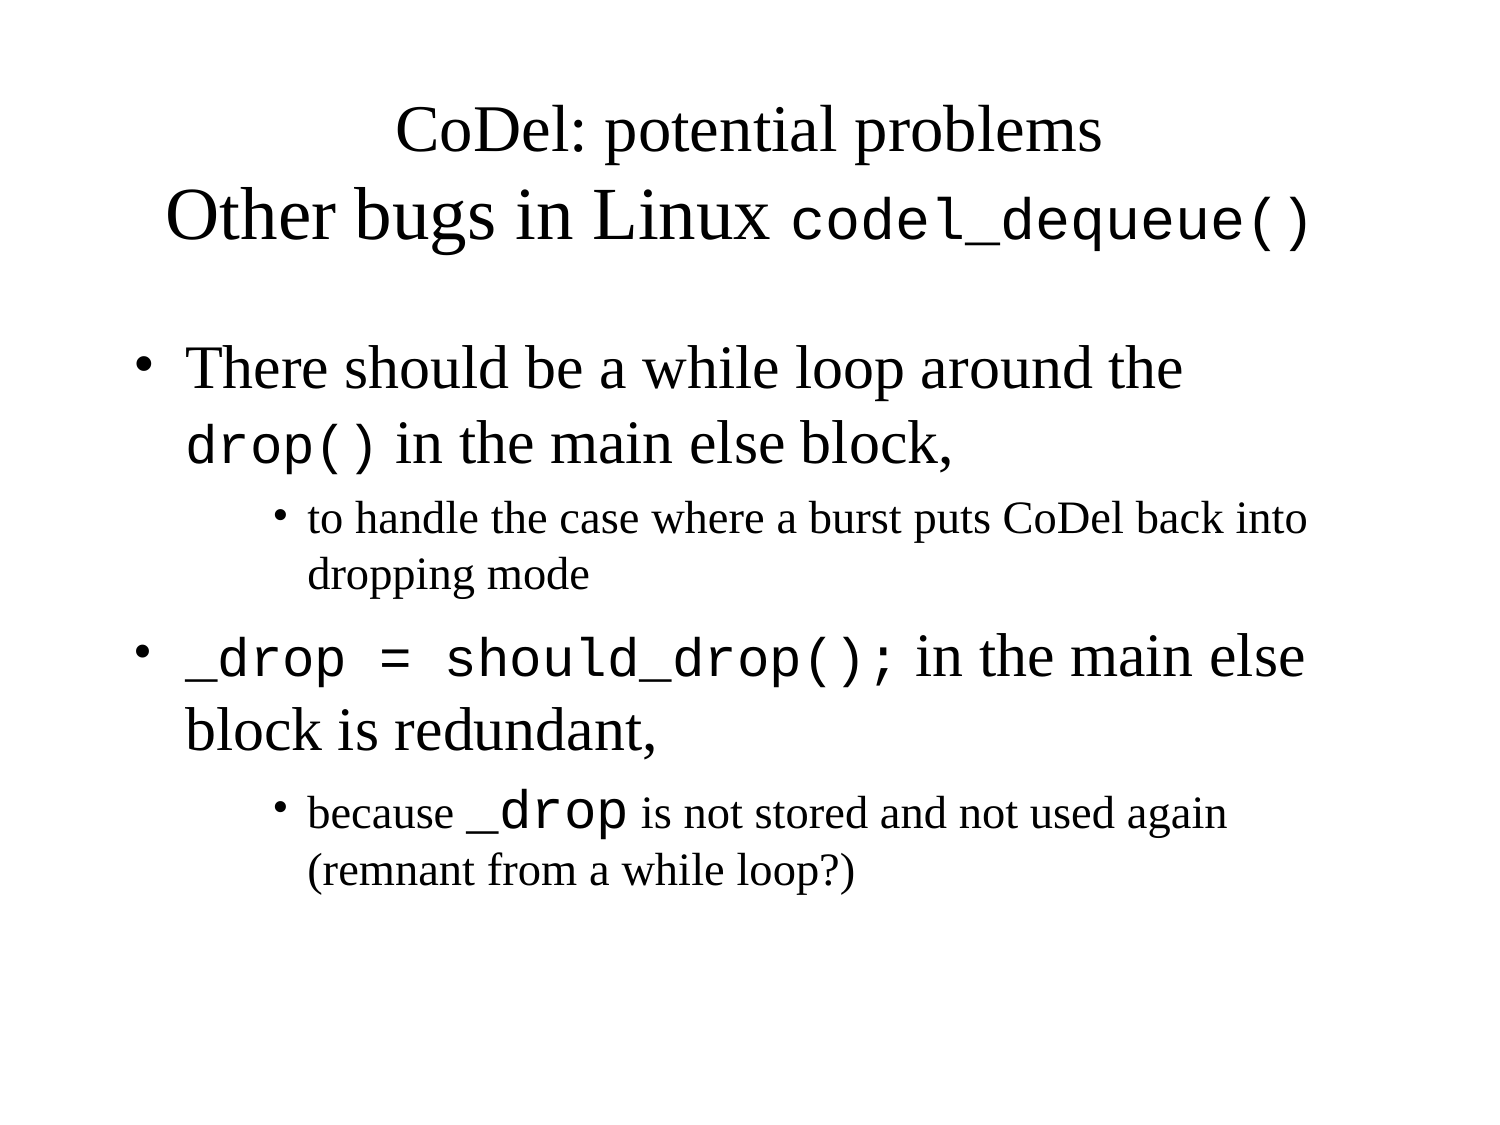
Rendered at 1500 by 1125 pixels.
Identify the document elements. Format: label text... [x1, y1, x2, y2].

text_box CoDel: potential problems Other bugs in Linux codel_dequeue() [112, 76, 1388, 264]
text_box There should be a while loop around the drop() in the main else block, to handle the case where a burst puts CoDel back into dropping mode _drop = should_drop(); in the main else block is redundant, because _drop is not stored and not used again (remnant from a while loop?) [118, 319, 1400, 904]
